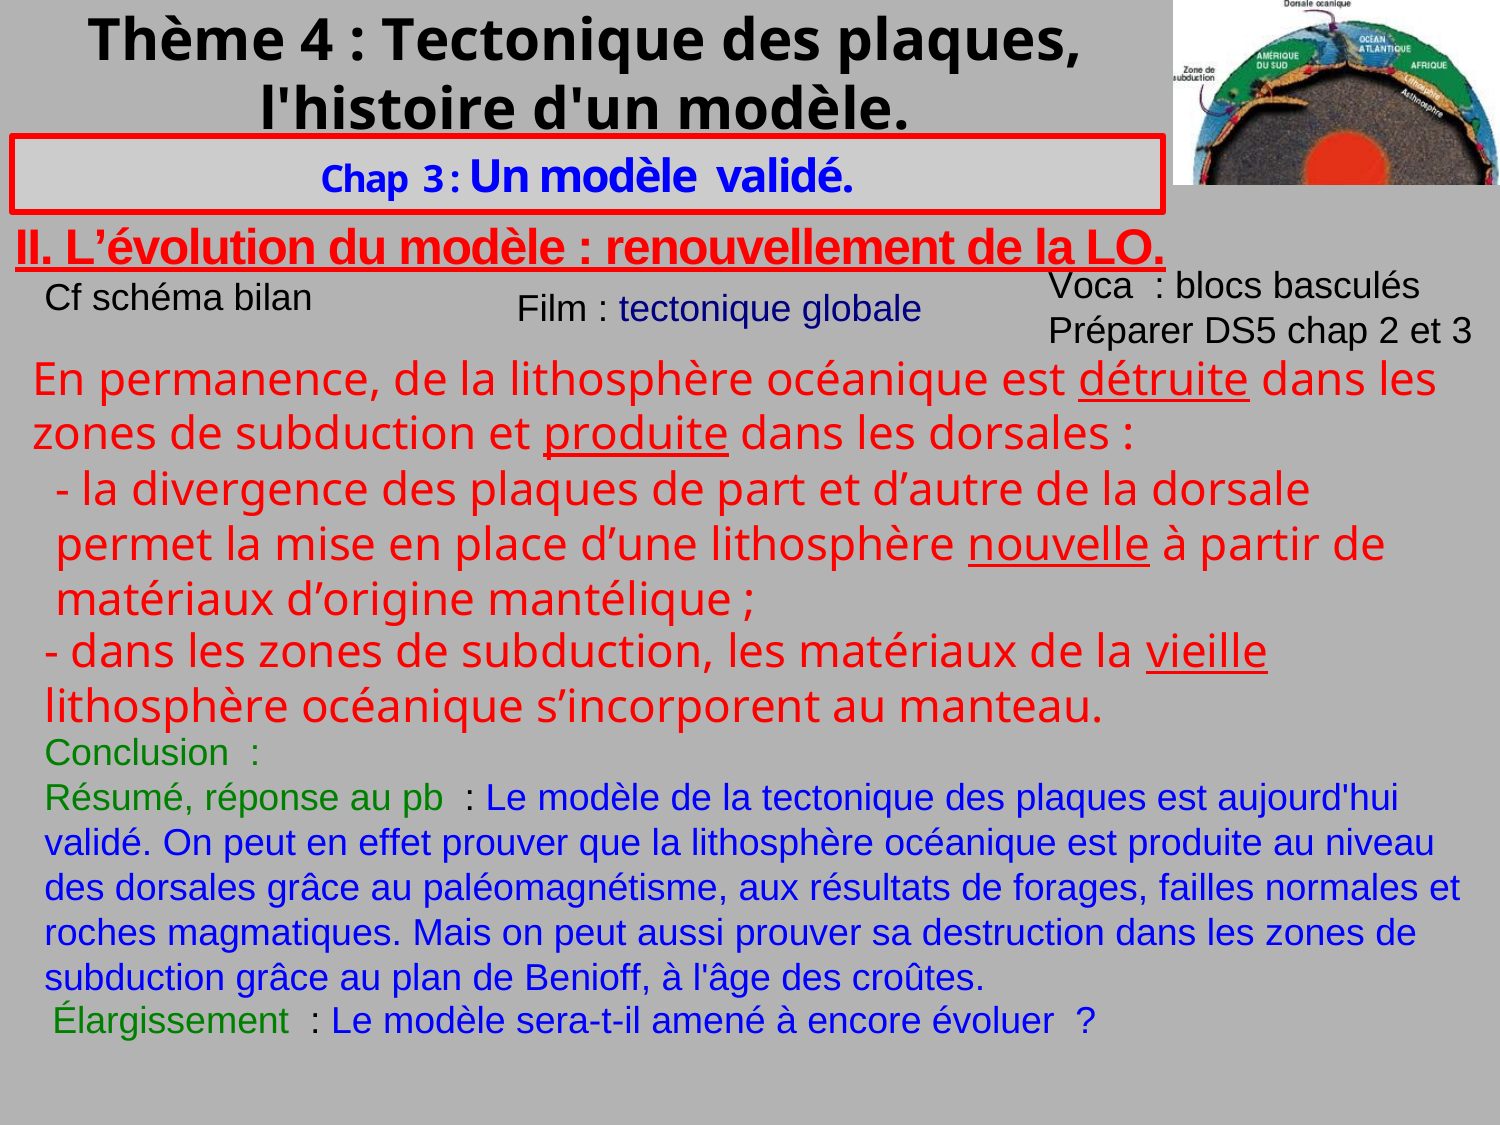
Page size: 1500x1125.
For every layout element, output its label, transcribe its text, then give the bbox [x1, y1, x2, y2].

picture [1173, 0, 1500, 185]
text_box Cf schéma bilan [29, 265, 384, 326]
text_box En permanence, de la lithosphère océanique est détruite dans les zones de subduction et produite dans les dorsales : [17, 341, 1500, 467]
text_box - la divergence des plaques de part et d’autre de la dorsale permet la mise en place d’une lithosphère nouvelle à partir de matériaux d’origine mantélique ; [40, 452, 1447, 632]
text_box Thème 4 : Tectonique des plaques, l'histoire d'un modèle. [0, 0, 1173, 150]
text_box Conclusion : Résumé, réponse au pb : Le modèle de la tectonique des plaques est aujourd'hui validé. On peut en effet prouver que la lithosphère océanique est produite au niveau des dorsales grâce au paléomagnétisme, aux résultats de forages, failles normales et roches magmatiques. Mais on peut aussi prouver sa destruction dans les zones de subduction grâce au plan de Benioff, à l'âge des croûtes. [29, 720, 1477, 1006]
text_box II. L’évolution du modèle : renouvellement de la LO. [0, 206, 1500, 282]
text_box Chap 3 : Un modèle validé. [11, 135, 1164, 206]
text_box - dans les zones de subduction, les matériaux de la vieille lithosphère océanique s’incorporent au manteau. [29, 614, 1447, 720]
text_box Voca : blocs basculés Préparer DS5 chap 2 et 3 [1033, 253, 1500, 341]
text_box Film : tectonique globale [501, 276, 1004, 337]
text_box Élargissement : Le modèle sera-t-il amené à encore évoluer ? [37, 989, 1112, 1050]
